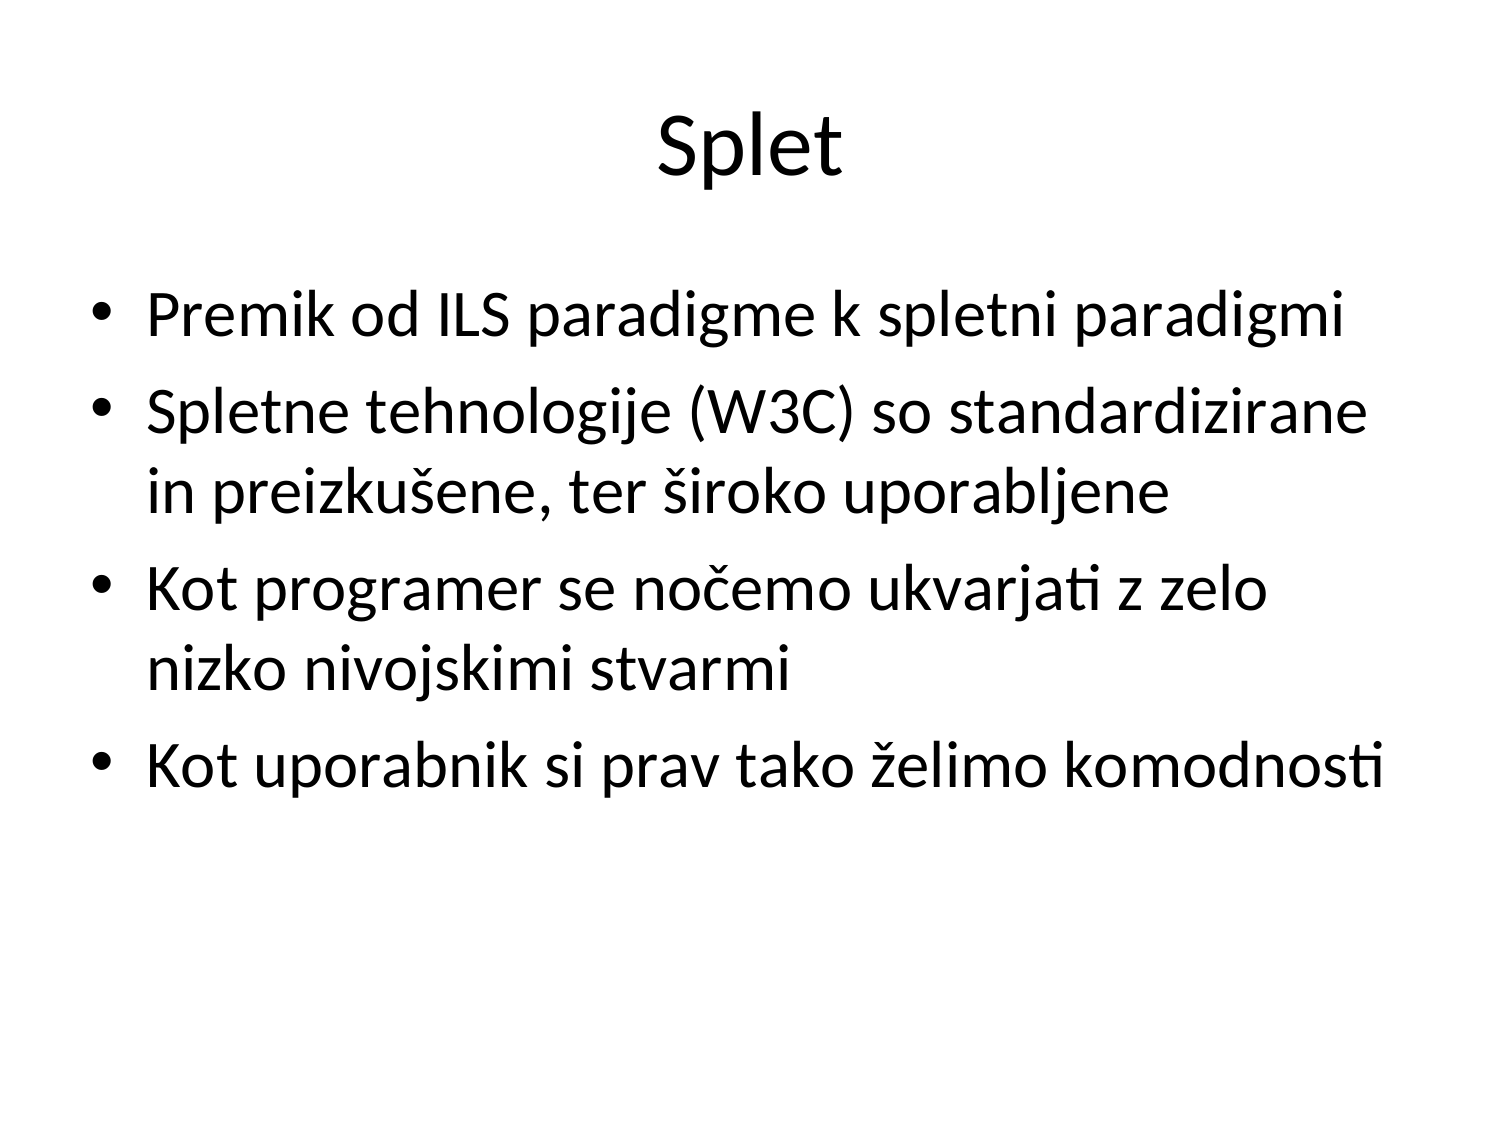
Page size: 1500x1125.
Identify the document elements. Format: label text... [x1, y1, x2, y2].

list Premik od ILS paradigme k spletni paradigmi Spletne tehnologije (W3C) so standardizirane in preizkušene, ter široko uporabljene Kot programer se nočemo ukvarjati z zelo nizko nivojskimi stvarmi Kot uporabnik si prav tako želimo komodnosti [75, 262, 1426, 1048]
title Splet [75, 45, 1426, 233]
